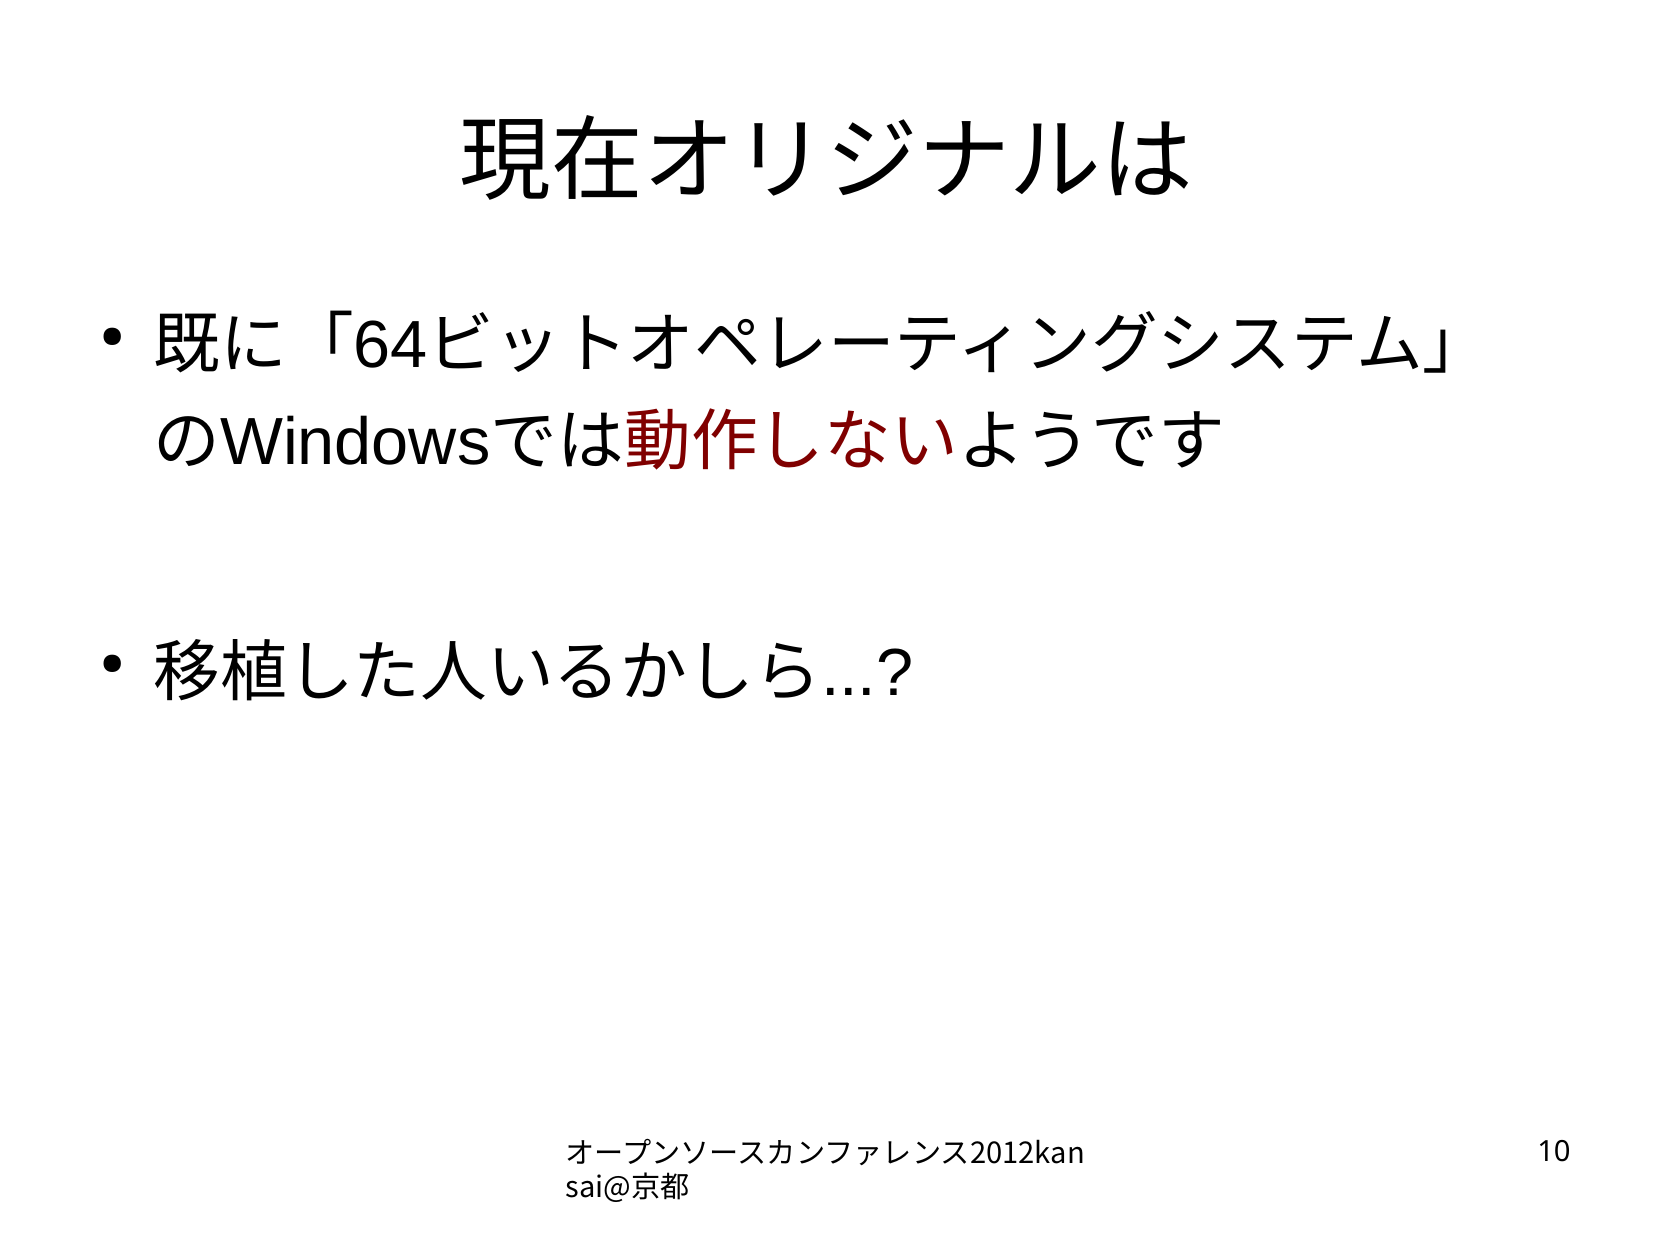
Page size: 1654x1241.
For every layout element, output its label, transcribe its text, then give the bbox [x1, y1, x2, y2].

title 現在オリジナルは [82, 49, 1571, 257]
list 既に「64ビットオペレーティングシステム」のWindowsでは動作しないようです 移植した人いるかしら...? [82, 290, 1538, 1010]
